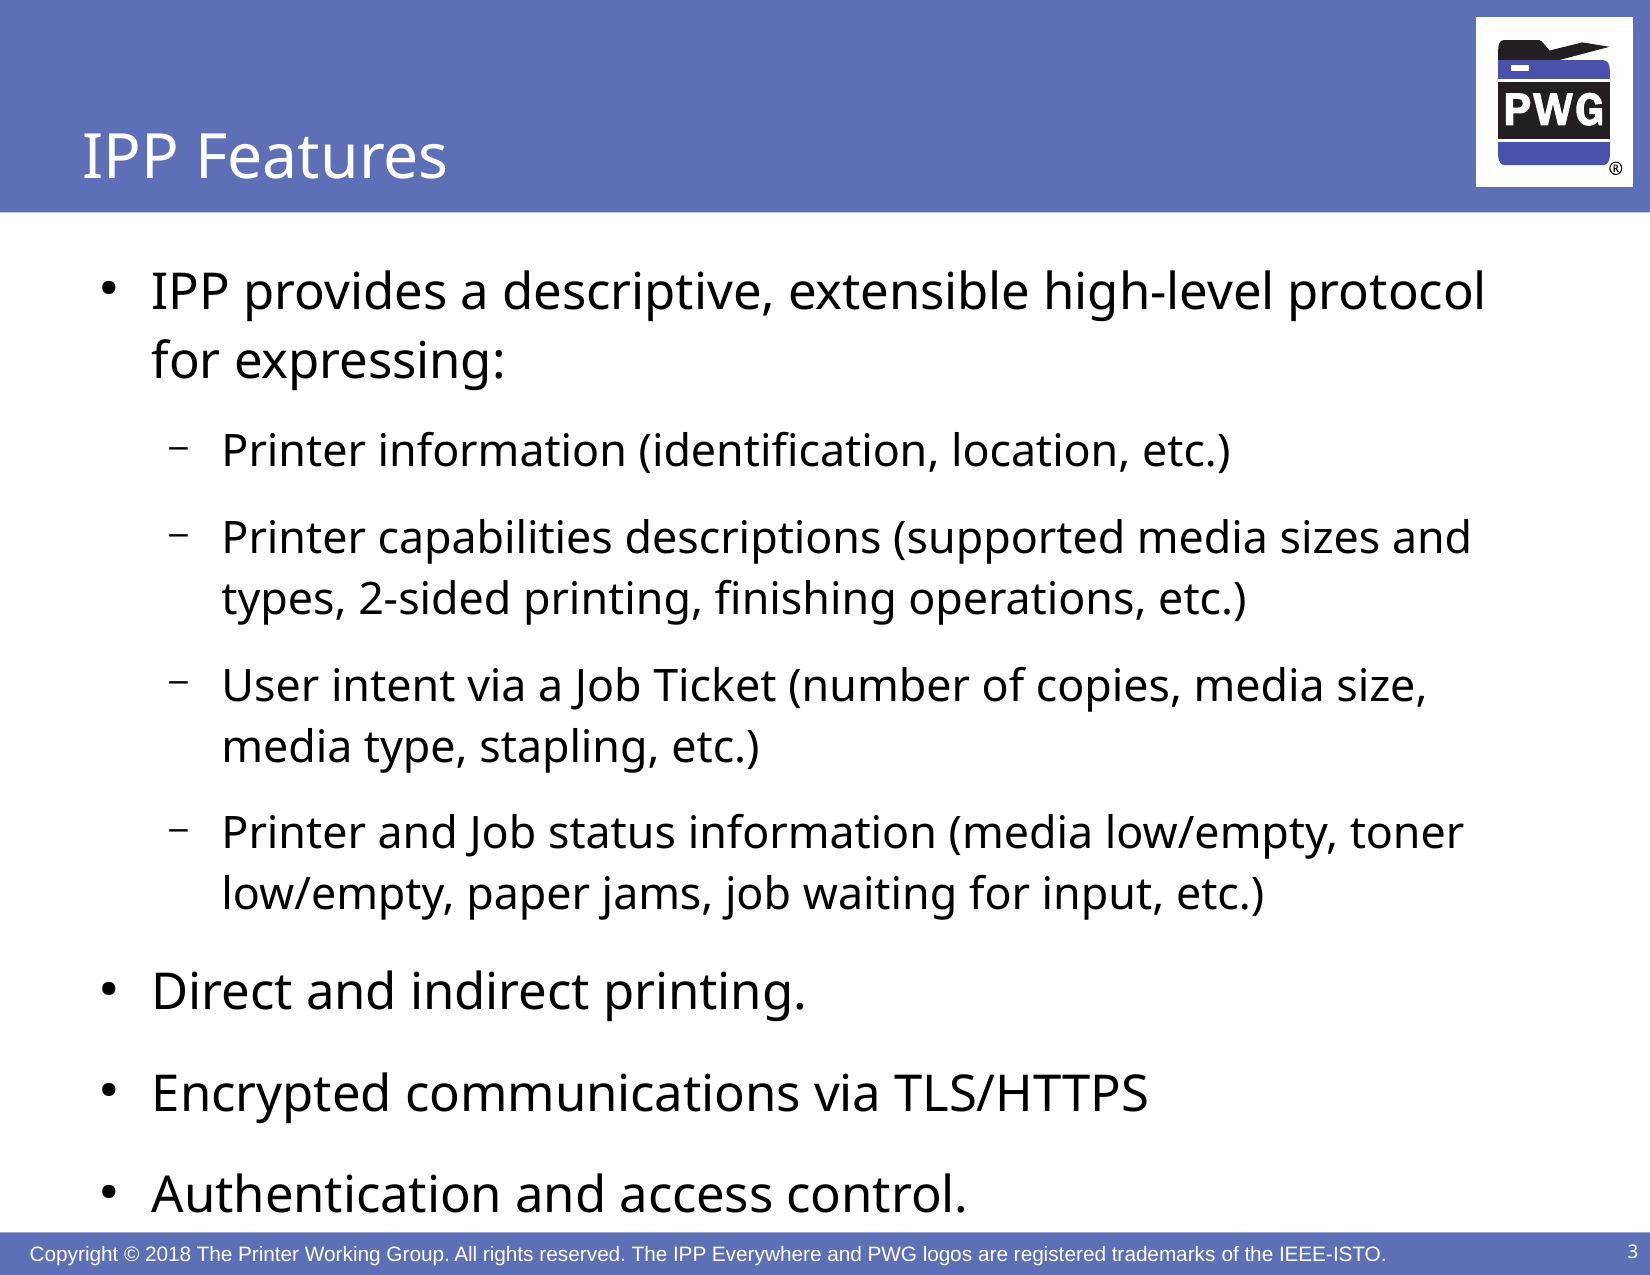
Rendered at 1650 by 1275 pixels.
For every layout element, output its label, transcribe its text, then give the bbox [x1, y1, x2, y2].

title IPP Features [82, 8, 1449, 198]
list IPP provides a descriptive, extensible high-level protocol for expressing: Printer information (identification, location, etc.) Printer capabilities descriptions (supported media sizes and types, 2-sided printing, finishing operations, etc.) User intent via a Job Ticket (number of copies, media size, media type, stapling, etc.) Printer and Job status information (media low/empty, toner low/empty, paper jams, job waiting for input, etc.) Direct and indirect printing. Encrypted communications via TLS/HTTPS Authentication and access control. [82, 254, 1568, 1233]
